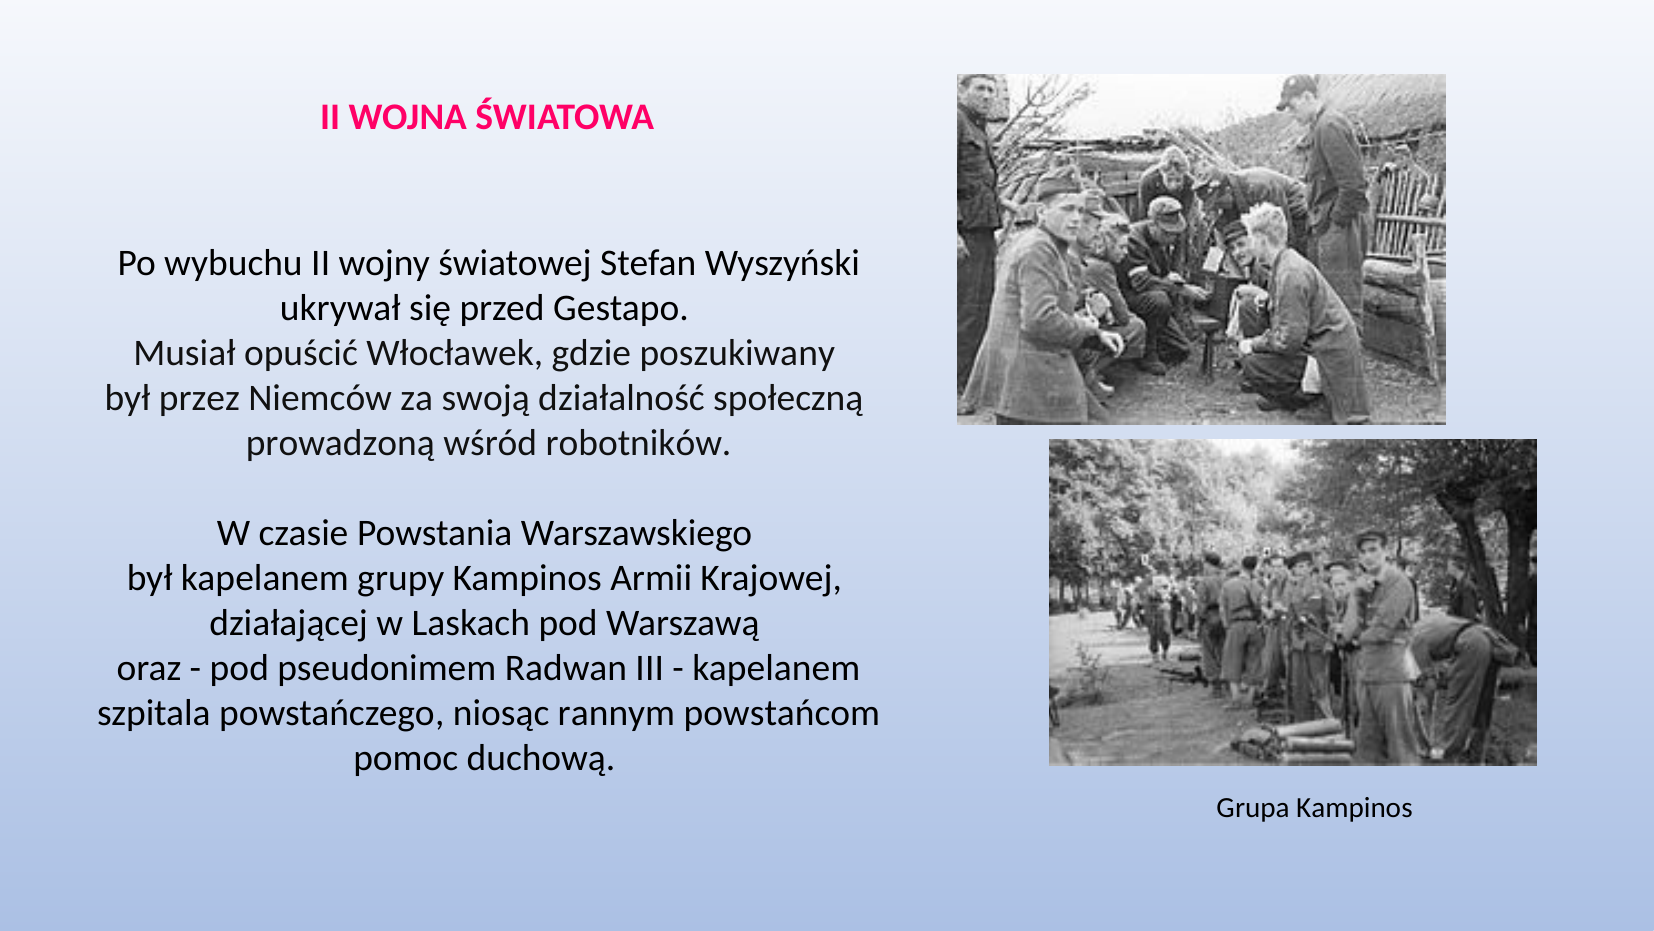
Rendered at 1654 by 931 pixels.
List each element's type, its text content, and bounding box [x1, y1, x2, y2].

text_box Grupa Kampinos [1201, 781, 1431, 832]
picture [957, 74, 1446, 425]
text_box Po wybuchu II wojny światowej Stefan Wyszyński ukrywał się przed Gestapo. Musiał opuścić Włocławek, gdzie poszukiwany był przez Niemców za swoją działalność społeczną prowadzoną wśród robotników. W czasie Powstania Warszawskiego był kapelanem grupy Kampinos Armii Krajowej, działającej w Laskach pod Warszawą oraz - pod pseudonimem Radwan III - kapelanem szpitala powstańczego, niosąc rannym powstańcom pomoc duchową. [75, 230, 903, 791]
picture [1049, 439, 1537, 766]
text_box II WOJNA ŚWIATOWA [305, 84, 673, 146]
